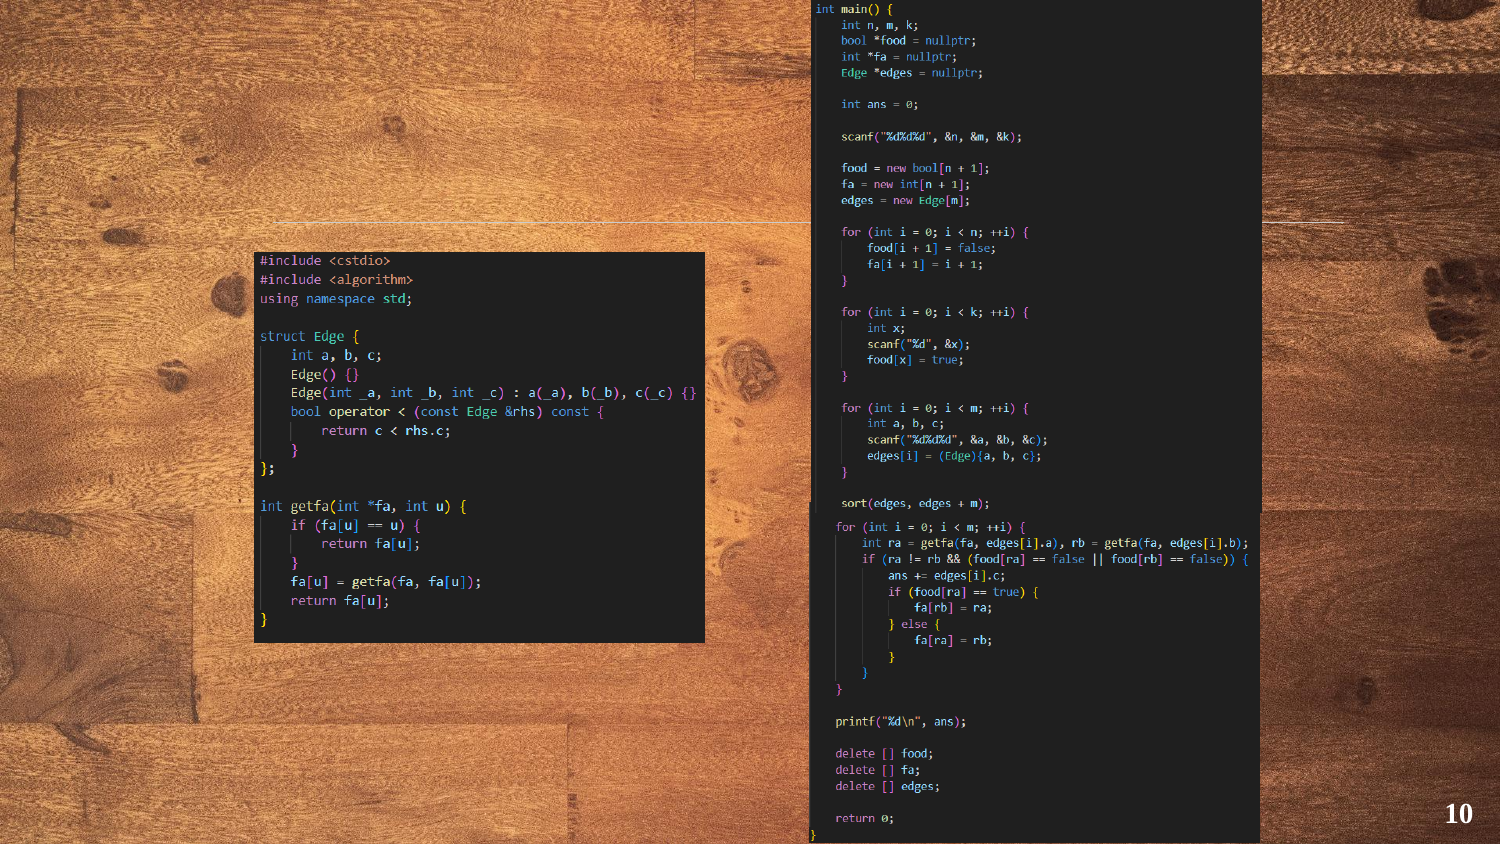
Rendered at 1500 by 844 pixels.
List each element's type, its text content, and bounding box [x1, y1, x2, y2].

title 範例程式 [255, 117, 811, 233]
picture [254, 252, 705, 643]
picture [809, 0, 1262, 843]
title 範例程式 [1262, 117, 1341, 233]
slide_number 7 [1429, 779, 1500, 844]
